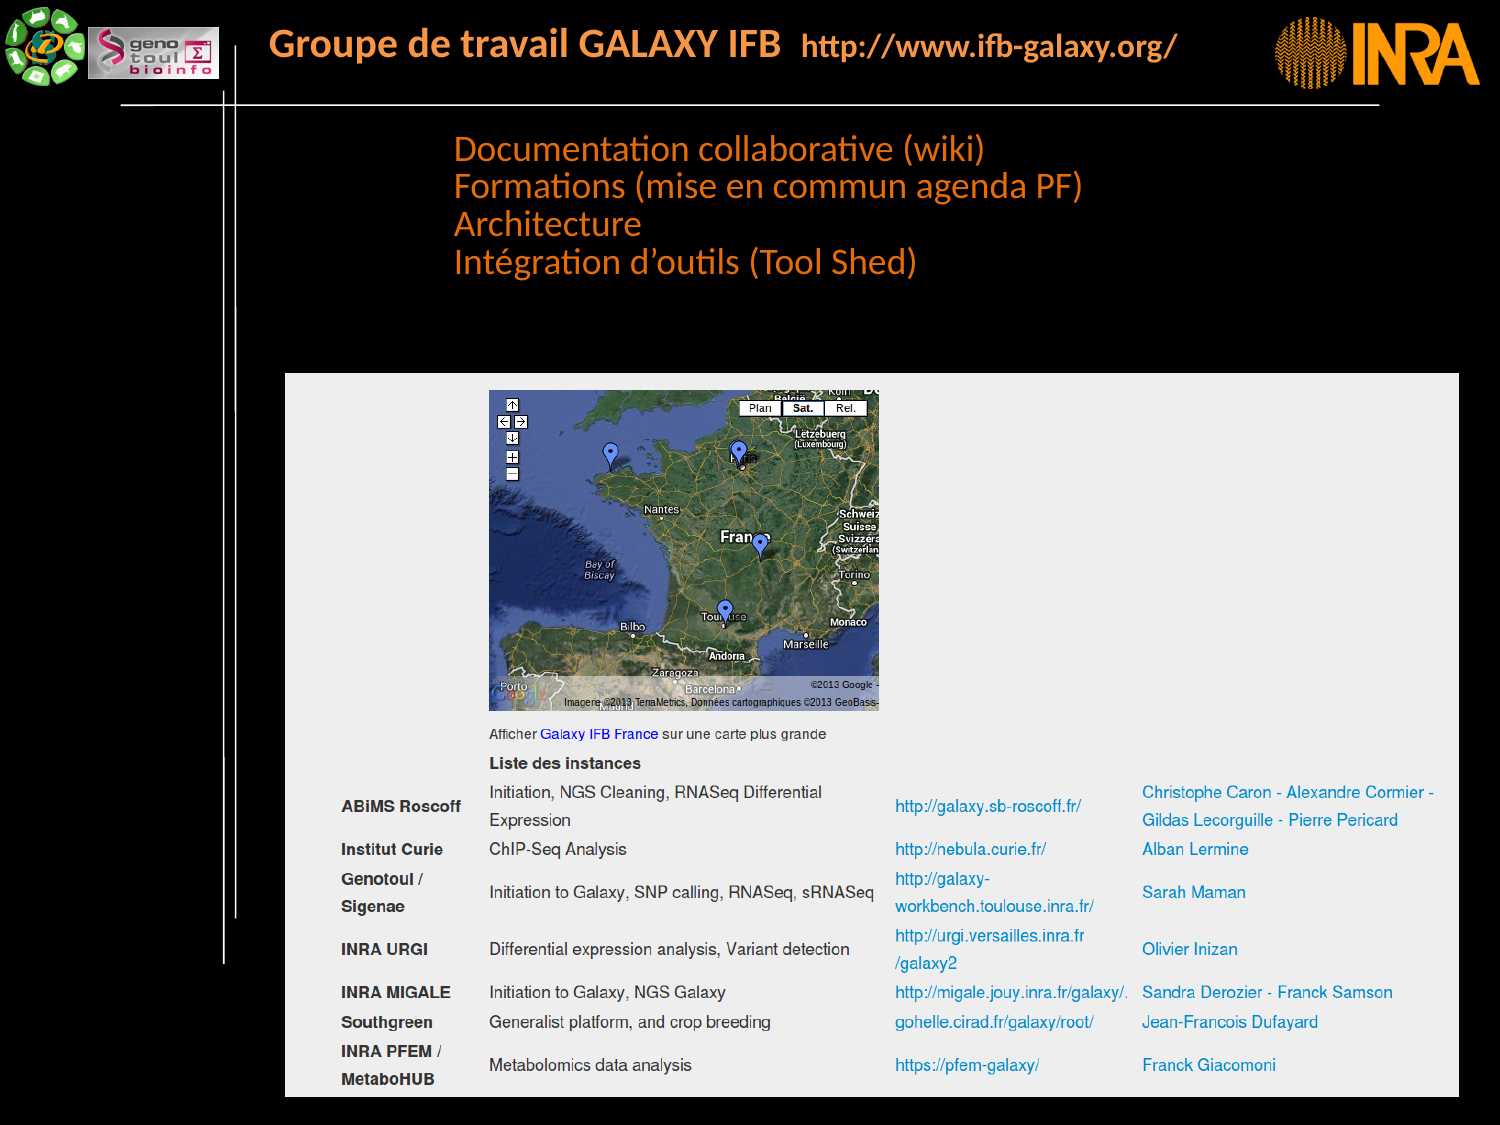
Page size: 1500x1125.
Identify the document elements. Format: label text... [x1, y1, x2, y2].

text_box Documentation collaborative (wiki) Formations (mise en commun agenda PF) Architecture Intégration d’outils (Tool Shed) [266, 125, 1500, 291]
picture [285, 373, 1459, 1097]
text_box Groupe de travail GALAXY IFB http://www.ifb-galaxy.org/ [253, 19, 1294, 86]
